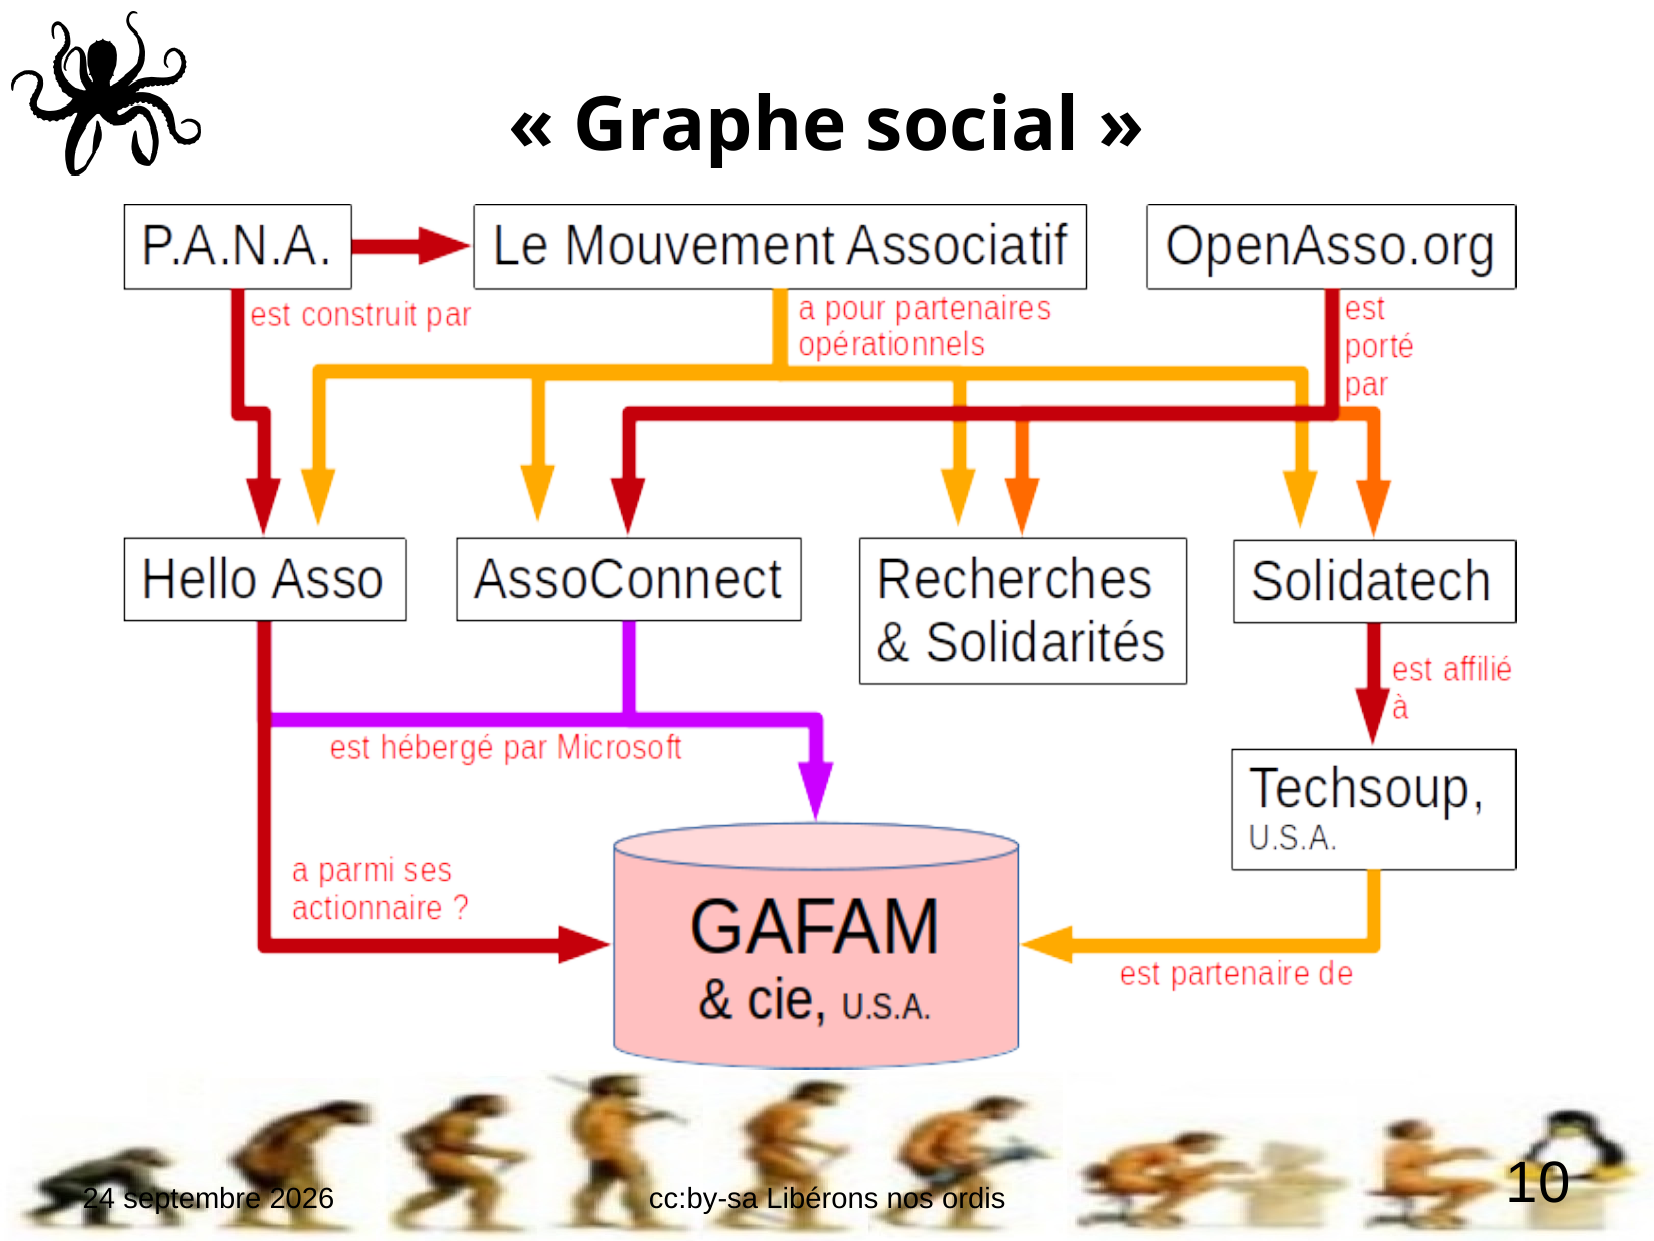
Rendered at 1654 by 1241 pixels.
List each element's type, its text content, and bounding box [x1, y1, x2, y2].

title « Graphe social » [82, 47, 1571, 196]
picture [0, 204, 1654, 1241]
picture [11, 11, 201, 176]
